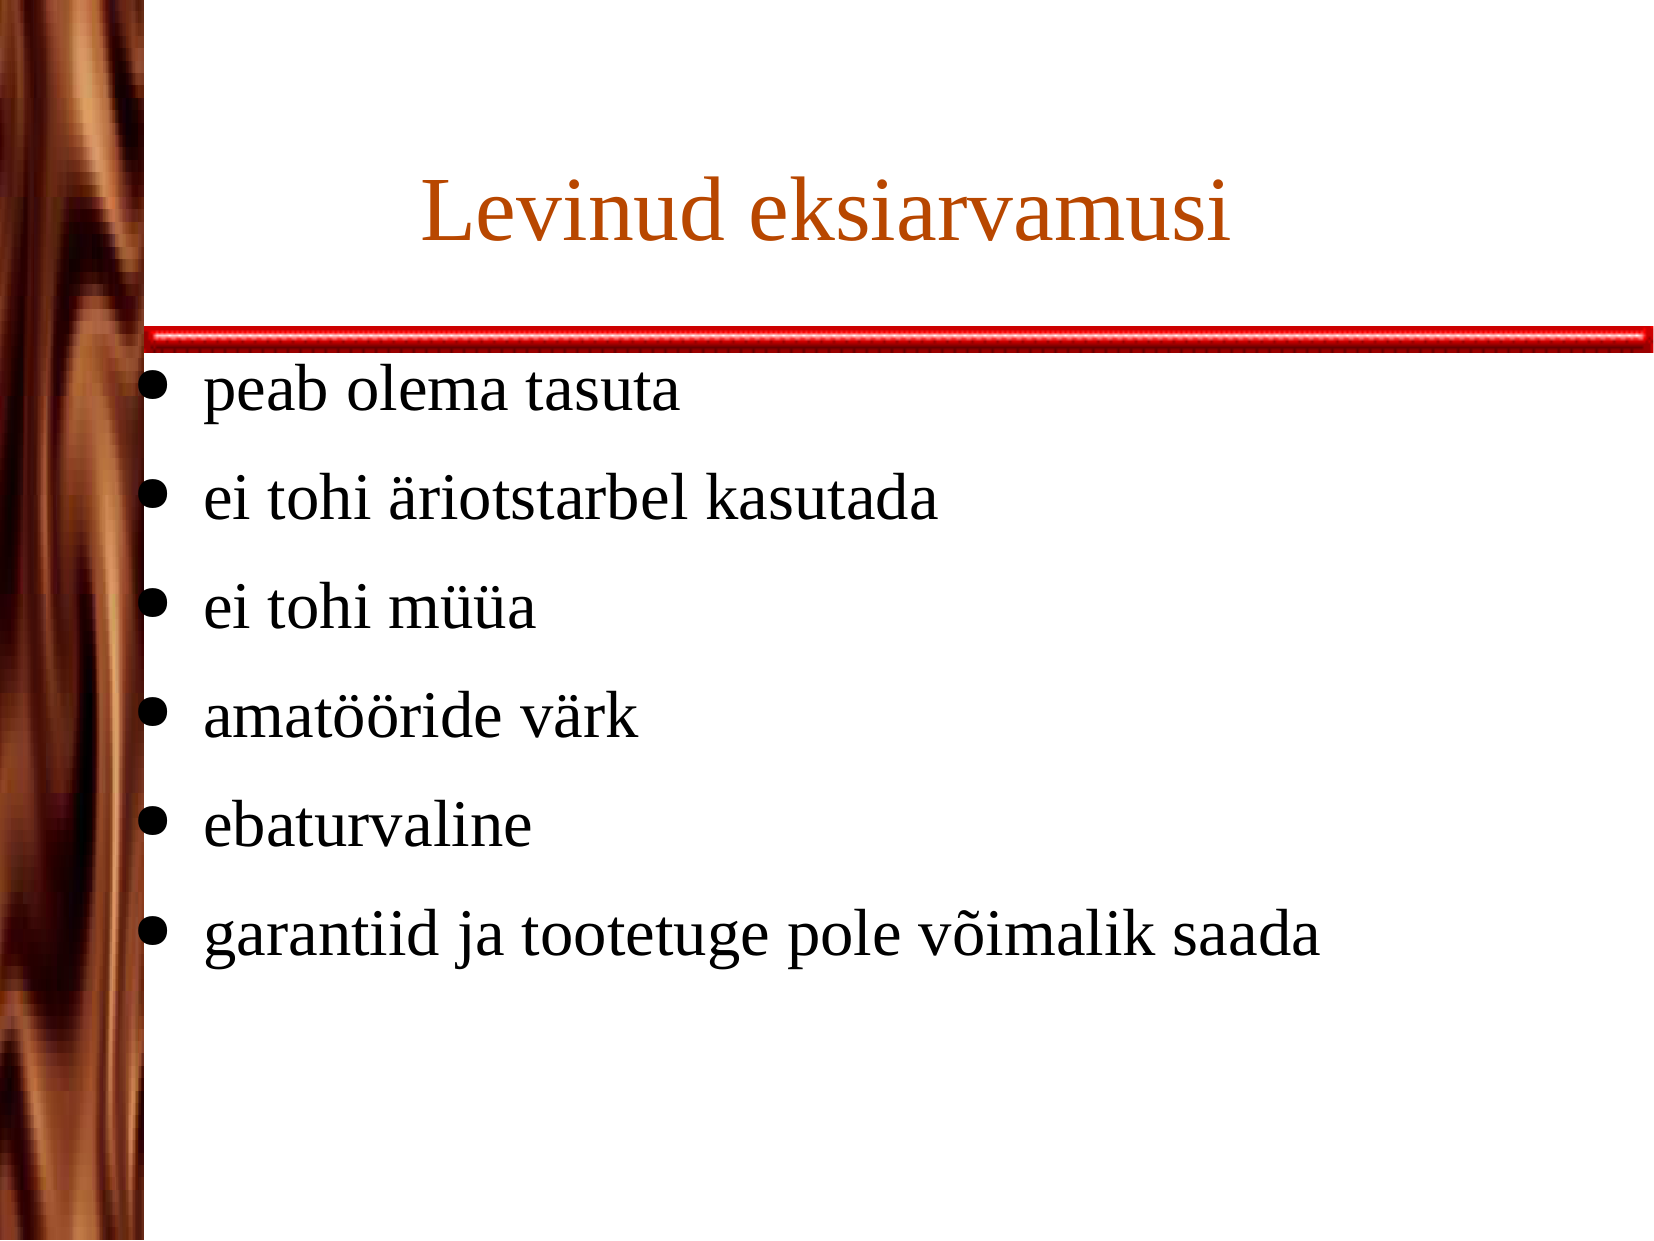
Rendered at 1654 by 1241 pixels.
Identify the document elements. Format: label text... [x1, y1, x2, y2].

title Levinud eksiarvamusi [121, 98, 1533, 314]
list peab olema tasuta ei tohi äriotstarbel kasutada ei tohi müüa amatööride värk ebaturvaline garantiid ja tootetuge pole võimalik saada [121, 344, 1533, 1126]
picture [0, 0, 1654, 1240]
